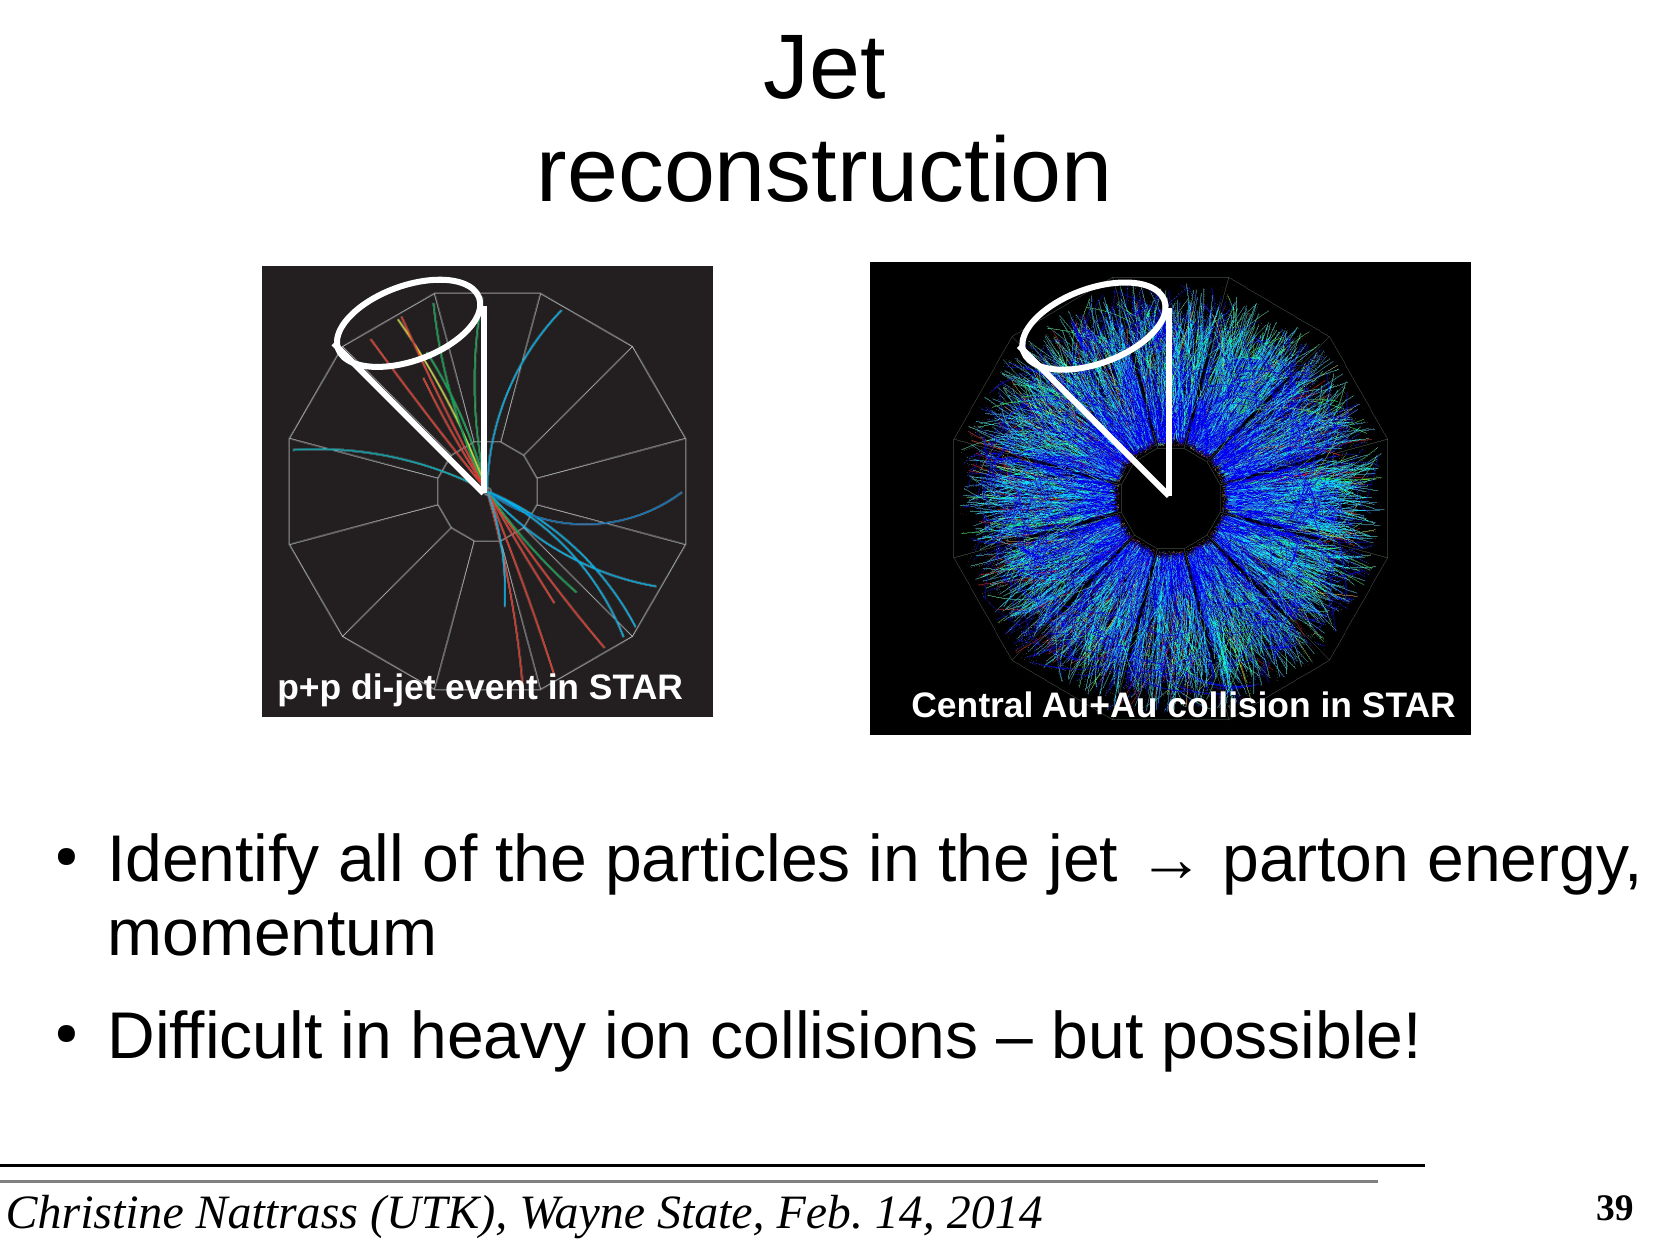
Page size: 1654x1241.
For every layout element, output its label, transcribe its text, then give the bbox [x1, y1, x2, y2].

title Jet reconstruction [468, 15, 1182, 222]
picture [262, 266, 713, 660]
list Identify all of the particles in the jet → parton energy, momentum Difficult in heavy ion collisions – but possible! [37, 821, 1650, 1074]
picture [870, 262, 1471, 735]
text_box p+p di-jet event in STAR [262, 660, 713, 715]
text_box Central Au+Au collision in STAR [896, 678, 1500, 733]
